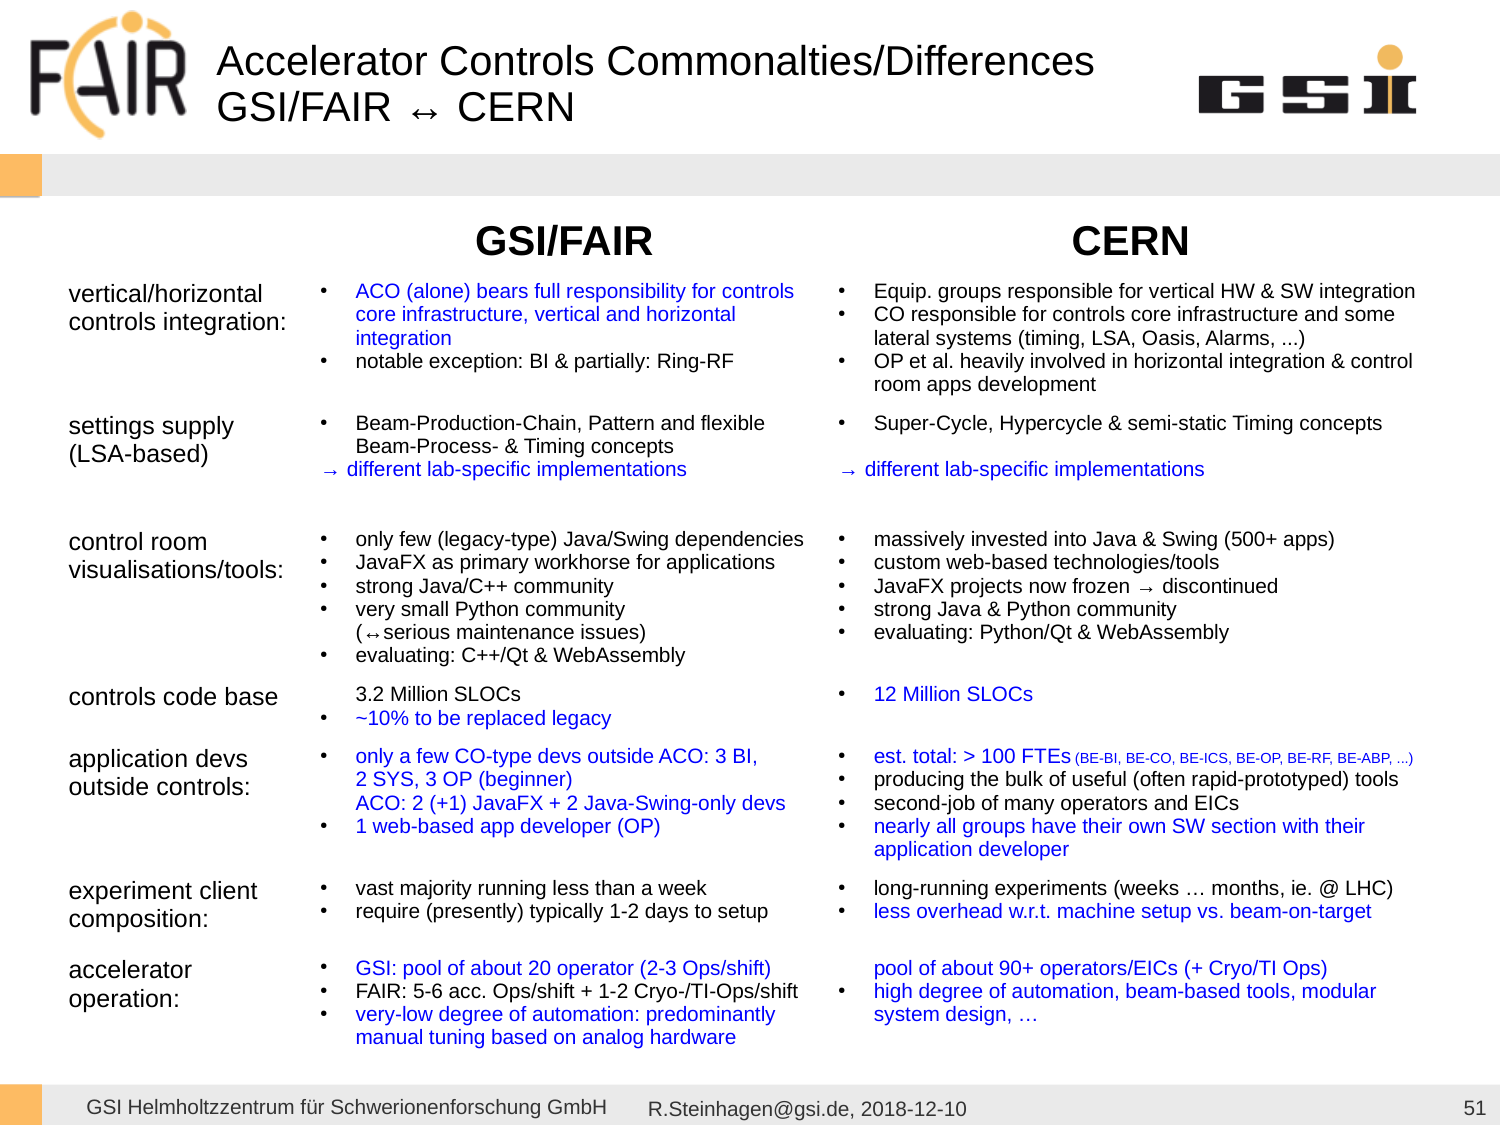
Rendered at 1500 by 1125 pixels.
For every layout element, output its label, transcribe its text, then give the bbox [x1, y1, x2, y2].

table_cell pool of about 90+ operators/EICs (+ Cryo/TI Ops) high degree of automation, beam-based tools, modular system design, … [824, 949, 1438, 1065]
table_cell massively invested into Java & Swing (500+ apps) custom web-based technologies/tools JavaFX projects now frozen → discontinued strong Java & Python community evaluating: Python/Qt & WebAssembly [824, 521, 1438, 675]
table_cell long-running experiments (weeks … months, ie. @ LHC) less overhead w.r.t. machine setup vs. beam-on-target [824, 870, 1438, 948]
table_header [55, 211, 305, 272]
table_cell control room visualisations/tools: [55, 521, 305, 675]
picture [1197, 42, 1419, 117]
table_cell Equip. groups responsible for vertical HW & SW integration CO responsible for controls core infrastructure and some lateral systems (timing, LSA, Oasis, Alarms, ...) OP et al. heavily involved in horizontal integration & control room apps development [824, 273, 1438, 404]
table_cell accelerator operation: [55, 949, 305, 1065]
table_cell vast majority running less than a week require (presently) typically 1-2 days to setup [306, 870, 823, 948]
table_cell Beam-Production-Chain, Pattern and flexible Beam-Process- & Timing concepts → different lab-specific implementations [306, 405, 823, 520]
table_header GSI/FAIR [306, 211, 823, 272]
table_cell Super-Cycle, Hypercycle & semi-static Timing concepts → different lab-specific implementations [824, 405, 1438, 520]
title Accelerator Controls Commonalties/Differences GSI/FAIR ↔ CERN [216, 20, 1109, 147]
table_cell est. total: > 100 FTEs (BE-BI, BE-CO, BE-ICS, BE-OP, BE-RF, BE-ABP, ...) producing the bulk of useful (often rapid-prototyped) tools second-job of many operators and EICs nearly all groups have their own SW section with their application developer [824, 738, 1438, 869]
table_cell 3.2 Million SLOCs ~10% to be replaced legacy [306, 676, 823, 737]
table_cell application devs outside controls: [55, 738, 305, 869]
table_cell ACO (alone) bears full responsibility for controls core infrastructure, vertical and horizontal integration notable exception: BI & partially: Ring-RF [306, 273, 823, 404]
table_cell experiment client composition: [55, 870, 305, 948]
table_cell only a few CO-type devs outside ACO: 3 BI, 2 SYS, 3 OP (beginner) ACO: 2 (+1) JavaFX + 2 Java-Swing-only devs 1 web-based app developer (OP) [306, 738, 823, 869]
table_cell 12 Million SLOCs [824, 676, 1438, 737]
picture [30, 9, 187, 141]
table_cell only few (legacy-type) Java/Swing dependencies JavaFX as primary workhorse for applications strong Java/C++ community very small Python community (↔serious maintenance issues) evaluating: C++/Qt & WebAssembly [306, 521, 823, 675]
table_cell settings supply (LSA-based) [55, 405, 305, 520]
table_cell vertical/horizontal controls integration: [55, 273, 305, 404]
table_header CERN [824, 211, 1438, 272]
table_cell controls code base [55, 676, 305, 737]
table_cell GSI: pool of about 20 operator (2-3 Ops/shift) FAIR: 5-6 acc. Ops/shift + 1-2 Cryo-/TI-Ops/shift very-low degree of automation: predominantly manual tuning based on analog hardware [306, 949, 823, 1065]
